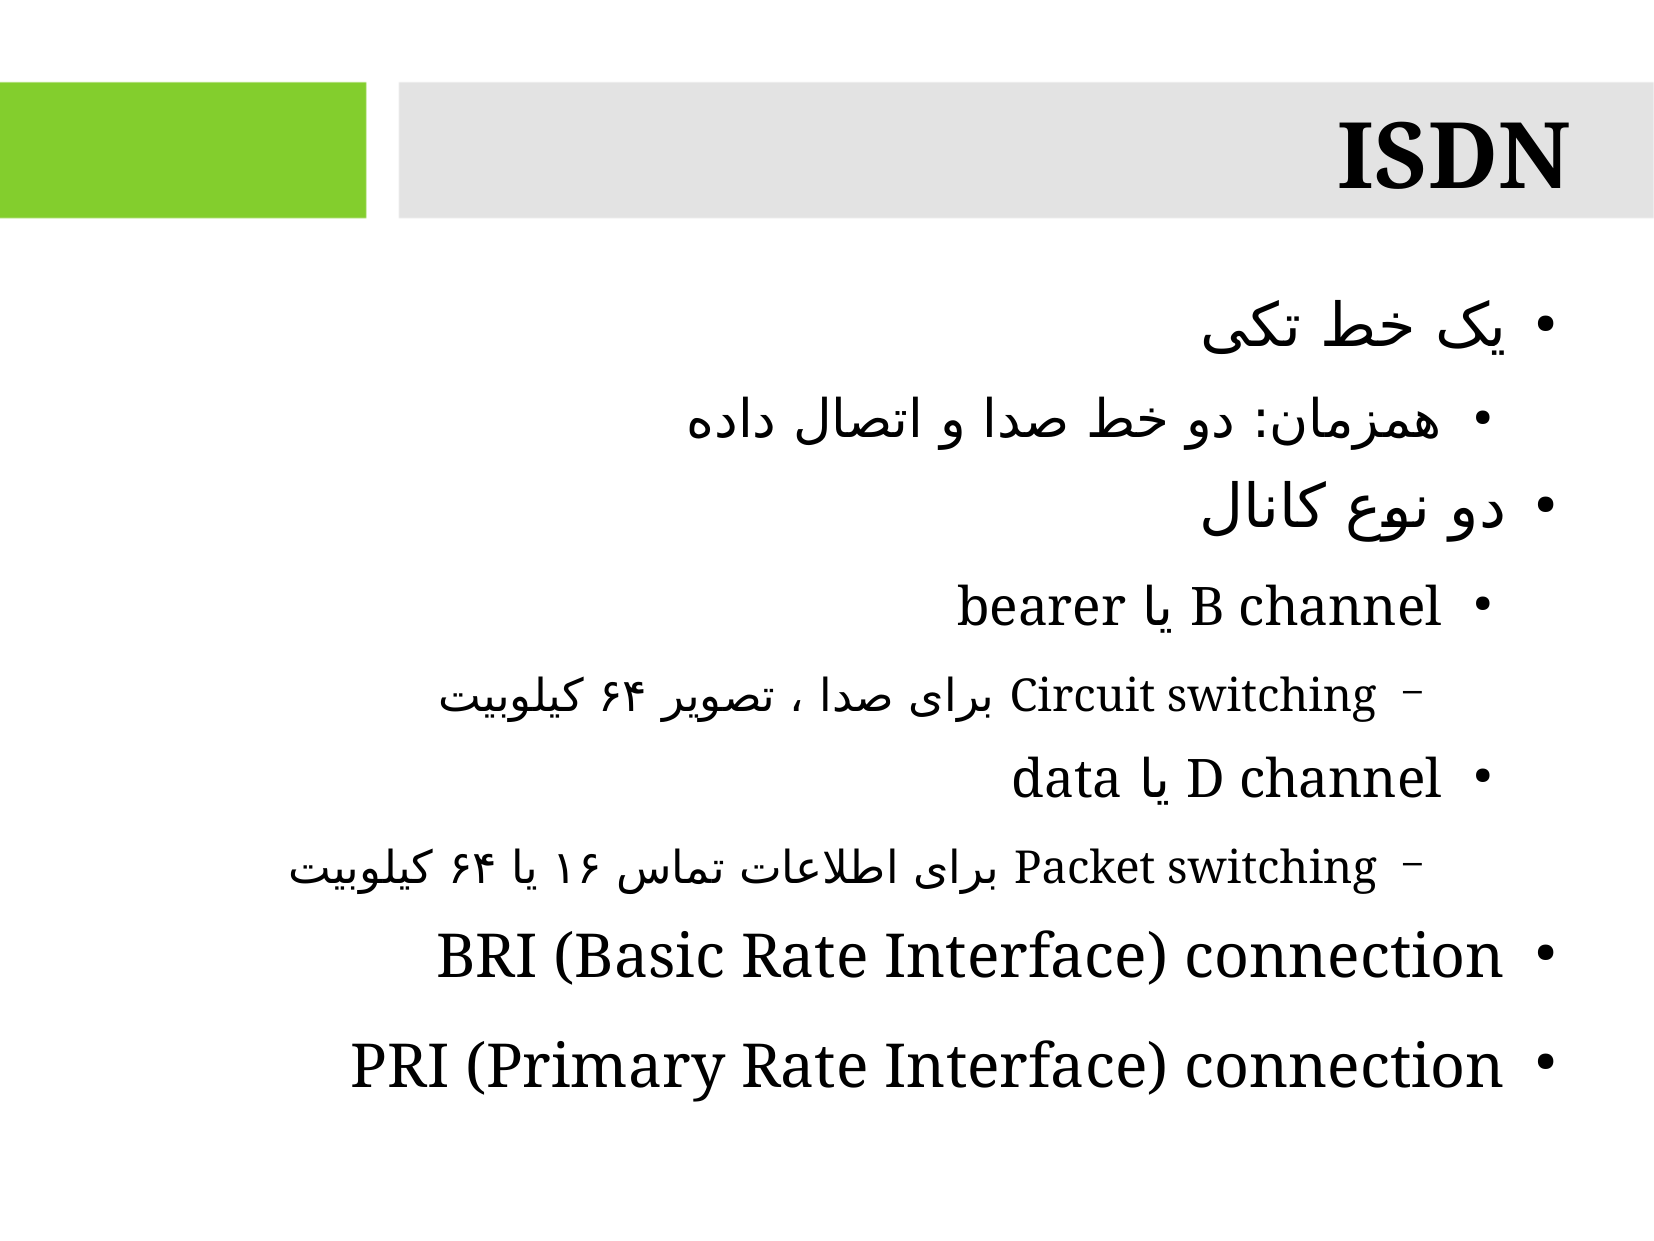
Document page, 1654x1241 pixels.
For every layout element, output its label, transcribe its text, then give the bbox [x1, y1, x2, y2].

picture [0, 0, 1654, 1241]
title ISDN [82, 49, 1571, 257]
list یک خط تکی همزمان: دو خط صدا و اتصال داده دو نوع کانال B channel یا bearer Circuit switching برای صدا ، تصویر ۶۴ کیلوبیت D channel یا data Packet switching برای اطلاعات تماس ۱۶ یا ۶۴ کیلوبیت BRI (Basic Rate Interface) connection PRI (Primary Rate Interface) connection [82, 290, 1571, 1109]
